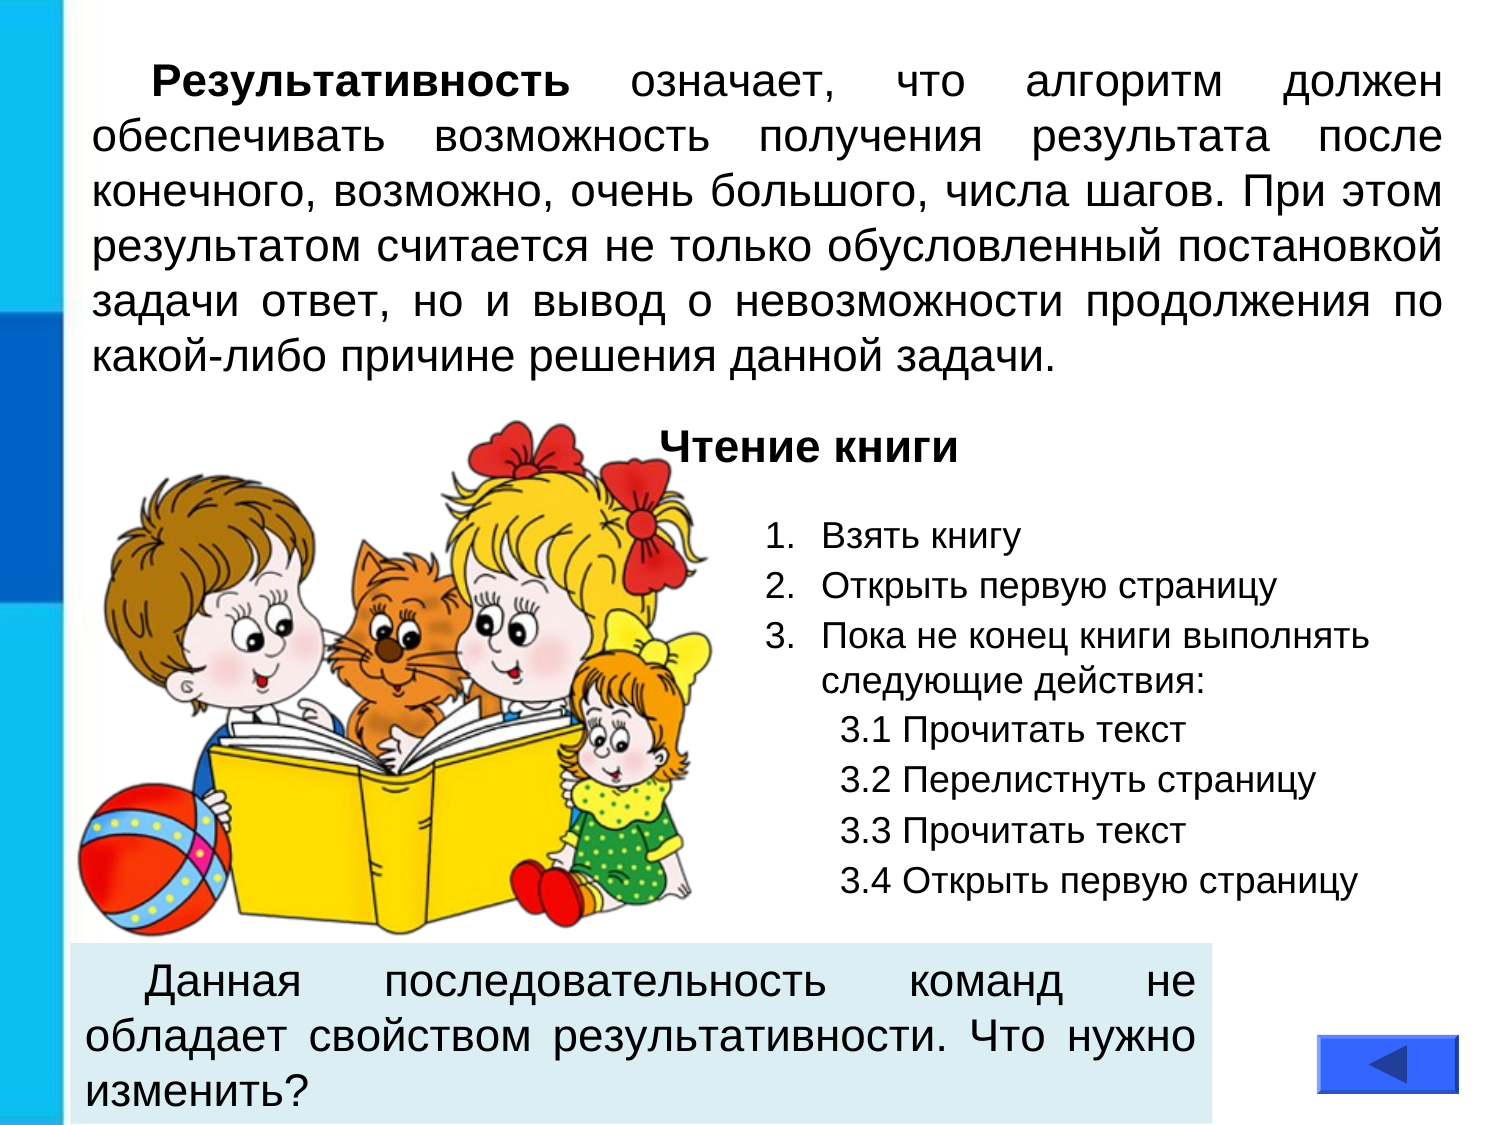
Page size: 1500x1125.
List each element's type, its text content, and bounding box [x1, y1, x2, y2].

picture [0, 0, 1500, 1125]
text_box Данная последовательность команд не обладает свойством результативности. Что нужно изменить? [70, 943, 1213, 1124]
text_box Взять книгу Открыть первую страницу Пока не конец книги выполнять следующие действия: 3.1 Прочитать текст 3.2 Перелистнуть страницу [750, 503, 1447, 798]
text_box Результативность означает, что алгоритм должен обеспечивать возможность получения результата после конечного, возможно, очень большого, числа шагов. При этом результатом считается не только обусловленный постановкой задачи ответ, но и вывод о невозможности продолжения по какой-либо причине решения данной задачи. [76, 42, 1459, 388]
text_box Чтение книги [723, 408, 1199, 480]
text_box 3.3 Прочитать текст 3.4 Открыть первую страницу [750, 798, 1447, 909]
text_box [1318, 1034, 1459, 1094]
